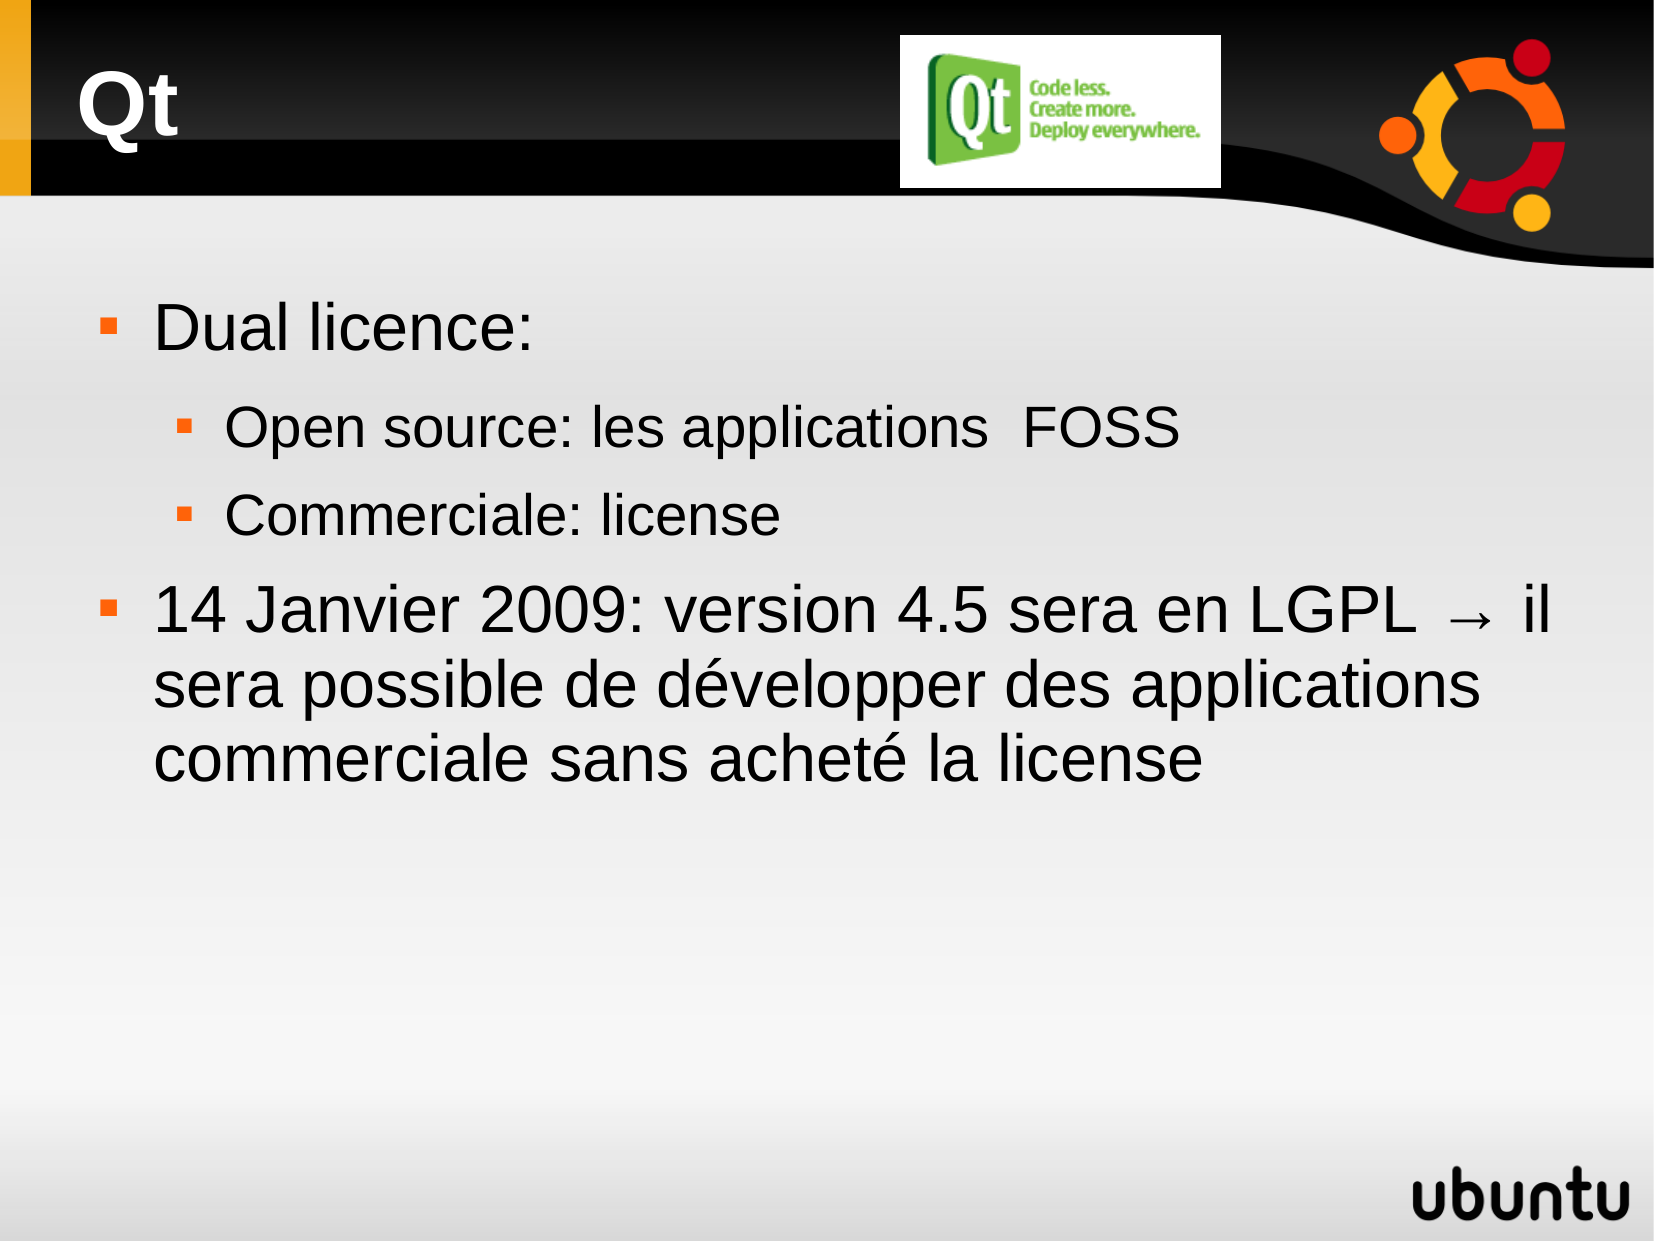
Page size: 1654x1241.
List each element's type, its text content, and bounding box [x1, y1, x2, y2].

title Qt [76, 7, 1565, 200]
list Dual licence: Open source: les applications FOSS Commerciale: license 14 Janvier 2009: version 4.5 sera en LGPL → il sera possible de développer des applications commerciale sans acheté la license [82, 290, 1571, 1094]
picture [0, 0, 1654, 1241]
